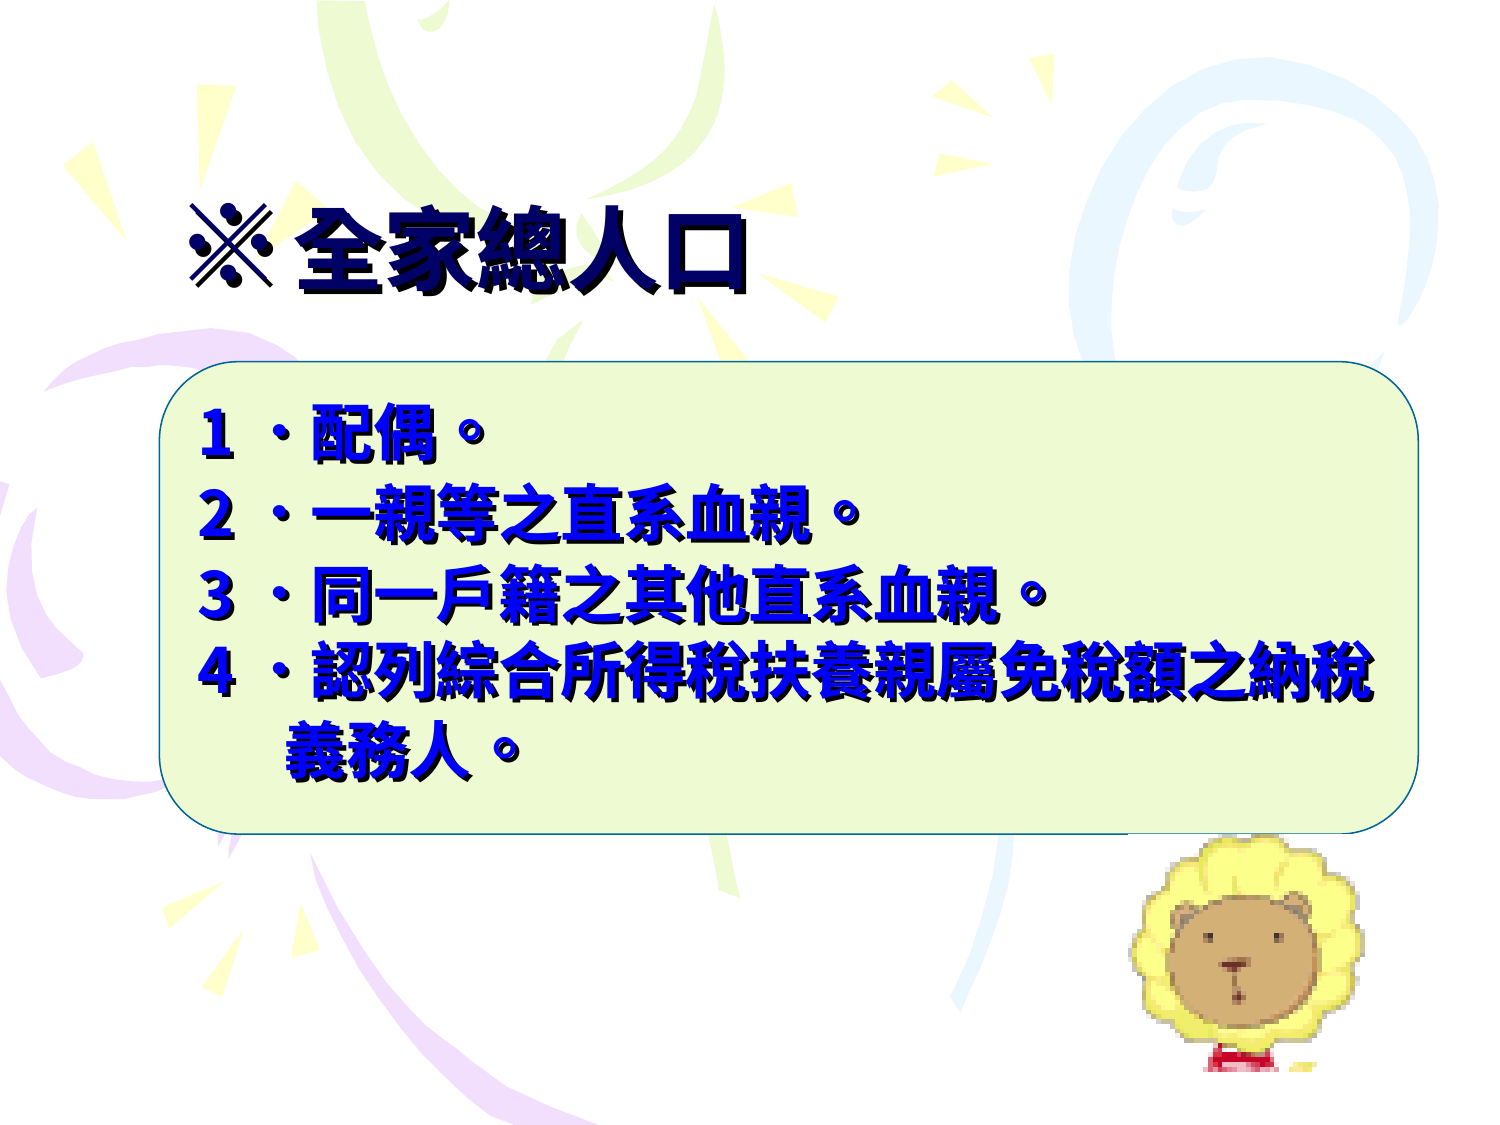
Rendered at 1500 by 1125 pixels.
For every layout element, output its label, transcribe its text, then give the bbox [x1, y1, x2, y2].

title ※全家總人口 [159, 160, 1407, 315]
text_box 1．配偶。 2．一親等之直系血親。 3．同一戶籍之其他直系血親。 4．認列綜合所得稅扶養親屬免稅額之納稅 義務人。 [183, 397, 1435, 835]
picture [1128, 834, 1365, 1072]
text_box [159, 361, 1406, 812]
